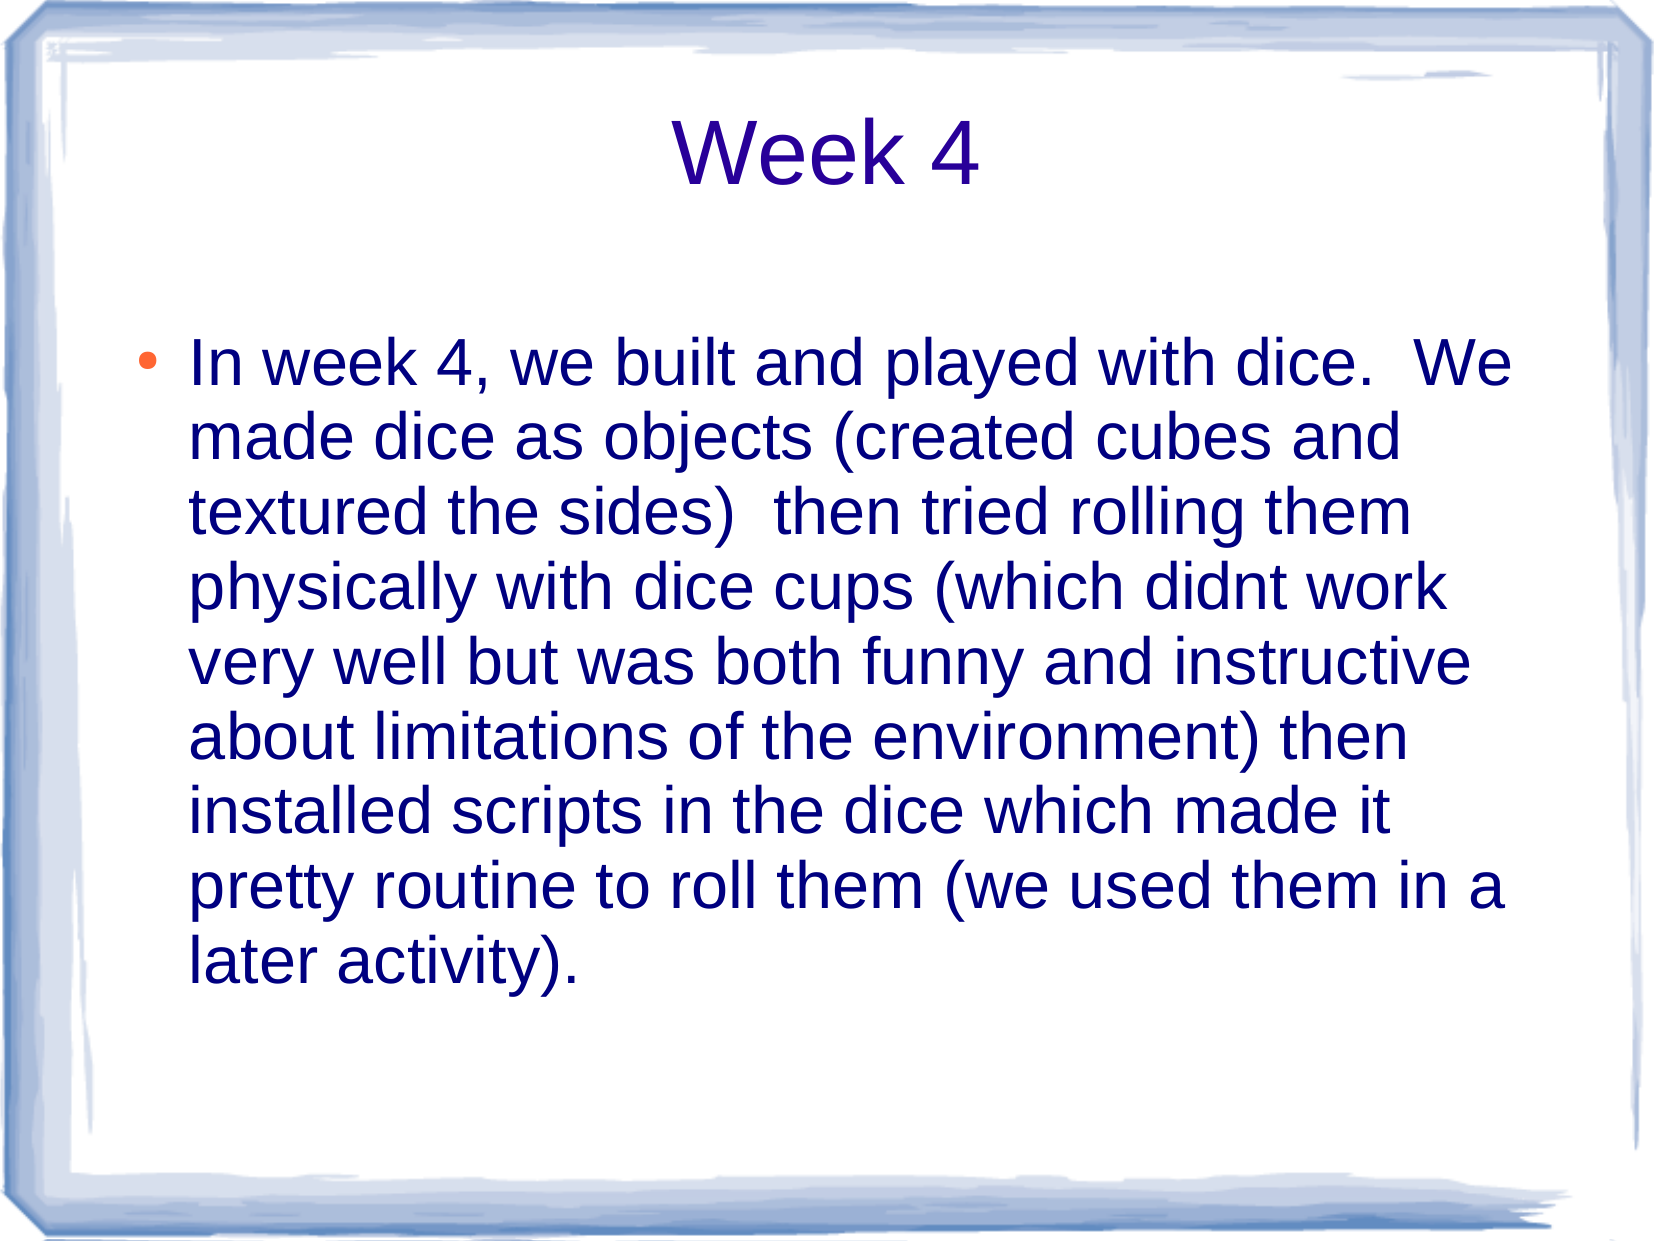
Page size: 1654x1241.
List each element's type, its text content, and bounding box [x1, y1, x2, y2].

list In week 4, we built and played with dice. We made dice as objects (created cubes and textured the sides) then tried rolling them physically with dice cups (which didnt work very well but was both funny and instructive about limitations of the environment) then installed scripts in the dice which made it pretty routine to roll them (we used them in a later activity). [118, 324, 1571, 998]
title Week 4 [82, 56, 1571, 250]
picture [0, 0, 1654, 1241]
